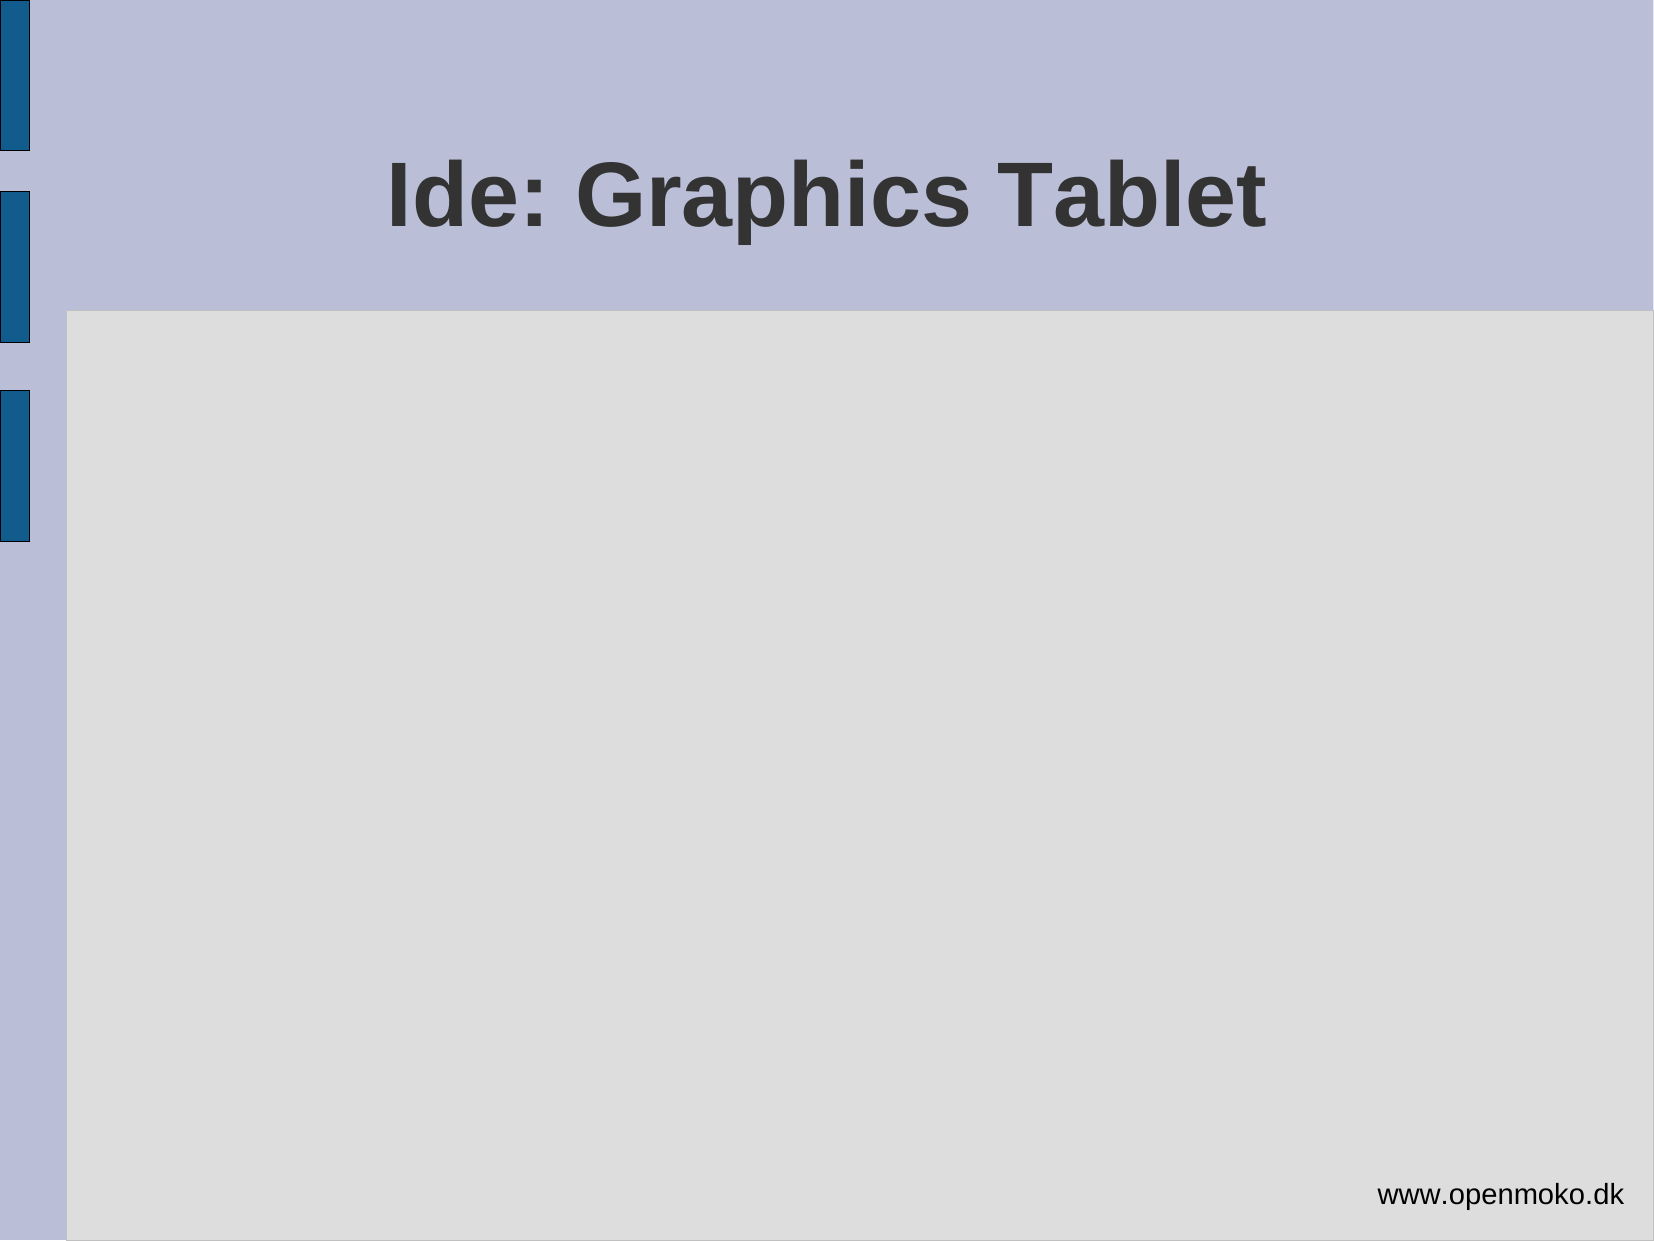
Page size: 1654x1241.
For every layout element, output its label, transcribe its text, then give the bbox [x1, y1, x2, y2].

title Ide: Graphics Tablet [121, 91, 1534, 299]
